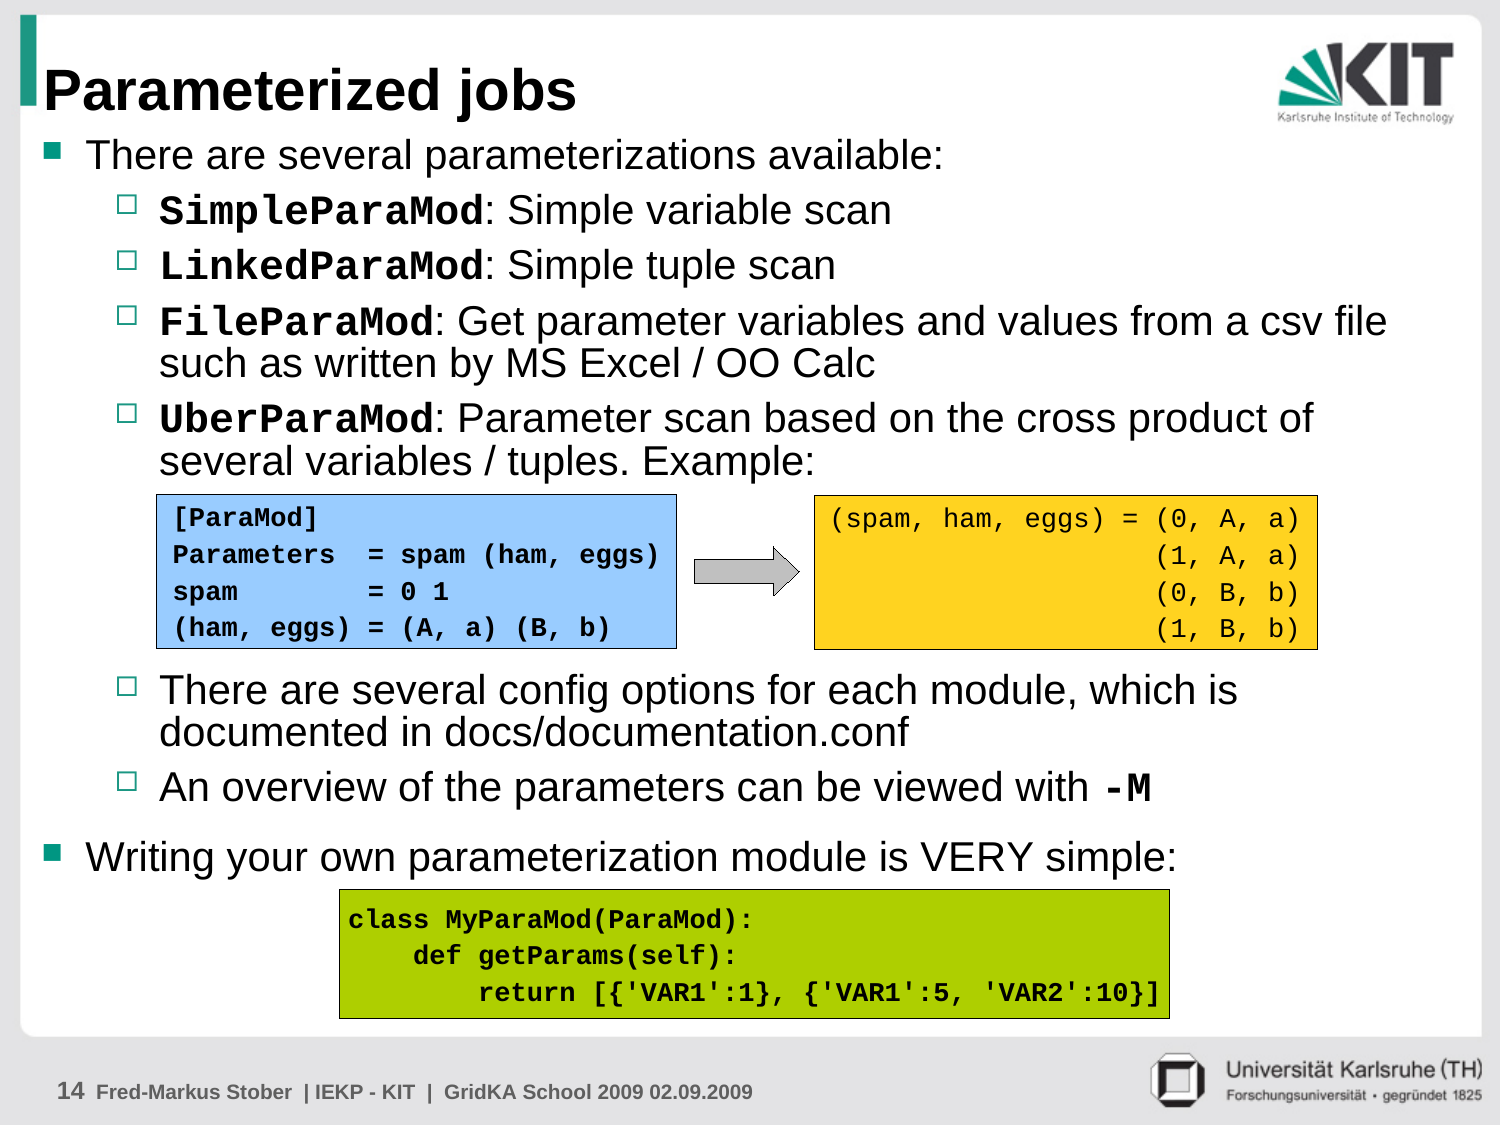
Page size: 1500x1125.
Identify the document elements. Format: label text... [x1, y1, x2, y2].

text_box [694, 546, 800, 596]
list There are several parameterizations available: SimpleParaMod: Simple variable scan LinkedParaMod: Simple tuple scan FileParaMod: Get parameter variables and values from a csv file such as written by MS Excel / OO Calc UberParaMod: Parameter scan based on the cross product of several variables / tuples. Example: There are several config options for each module, which is documented in docs/documentation.conf An overview of the parameters can be viewed with -M Writing your own parameterization module is VERY simple: [41, 131, 1459, 932]
text_box (spam, ham, eggs) = (0, A, a) (1, A, a) (0, B, b) (1, B, b) [814, 495, 1318, 650]
text_box [ParaMod] Parameters = spam (ham, eggs) spam = 0 1 (ham, eggs) = (A, a) (B, b) [156, 494, 677, 649]
title Parameterized jobs [43, 47, 1241, 131]
text_box class MyParaMod(ParaMod): def getParams(self): return [{'VAR1':1}, {'VAR1':5, 'VAR2':10}] [339, 889, 1170, 1019]
picture [0, 0, 1500, 1125]
